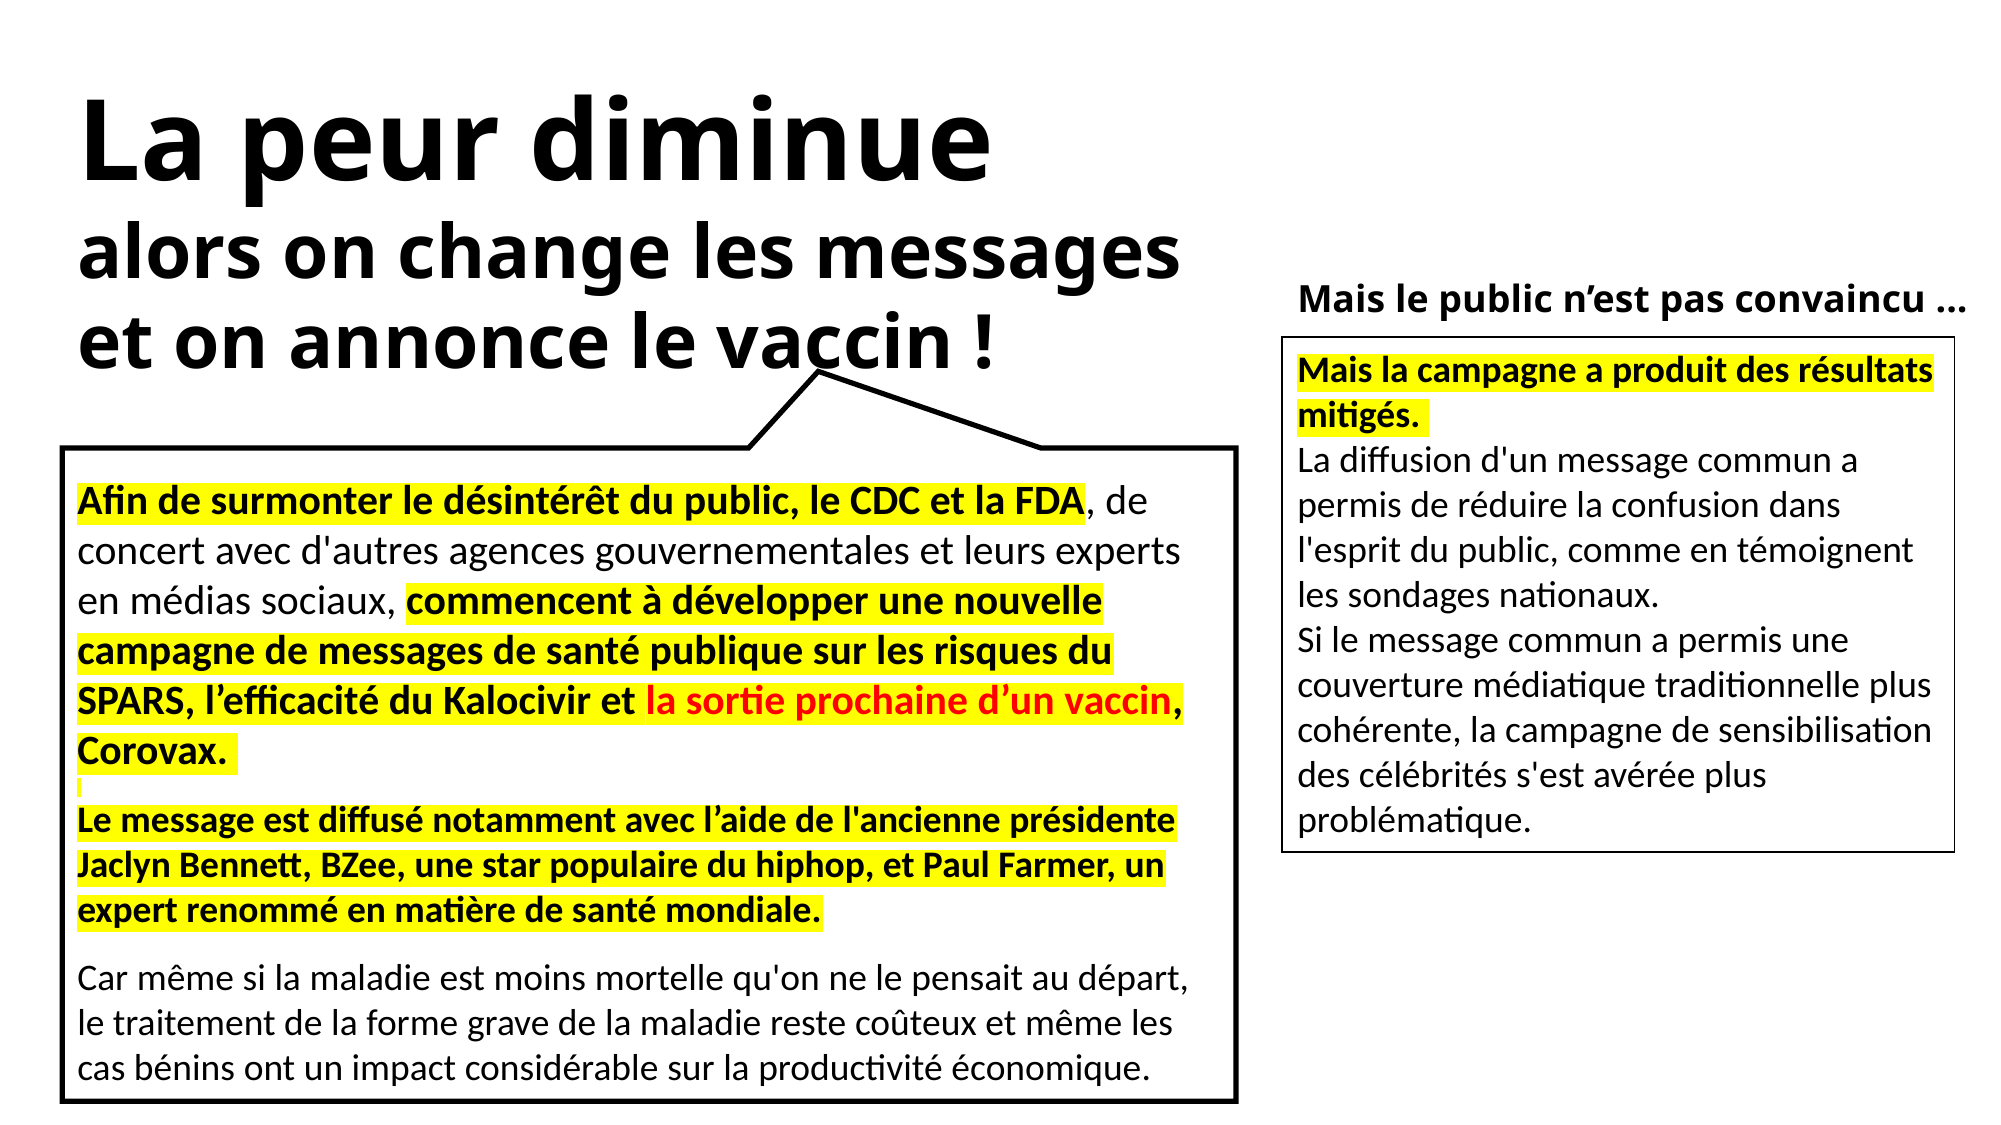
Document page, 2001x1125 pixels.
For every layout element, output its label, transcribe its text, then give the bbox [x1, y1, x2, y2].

text_box Afin de surmonter le désintérêt du public, le CDC et la FDA, de concert avec d'autres agences gouvernementales et leurs experts en médias sociaux, commencent à développer une nouvelle campagne de messages de santé publique sur les risques du SPARS, l’efficacité du Kalocivir et la sortie prochaine d’un vaccin, Corovax. Le message est diffusé notamment avec l’aide de l'ancienne présidente Jaclyn Bennett, BZee, une star populaire du hiphop, et Paul Farmer, un expert renommé en matière de santé mondiale. Car même si la maladie est moins mortelle qu'on ne le pensait au départ, le traitement de la forme grave de la maladie reste coûteux et même les cas bénins ont un impact considérable sur la productivité économique. [65, 465, 1233, 1098]
text_box Mais la campagne a produit des résultats mitigés. La diffusion d'un message commun a permis de réduire la confusion dans l'esprit du public, comme en témoignent les sondages nationaux. Si le message commun a permis une couverture médiatique traditionnelle plus cohérente, la campagne de sensibilisation des célébrités s'est avérée plus problématique. [1282, 337, 1955, 853]
text_box La peur diminue alors on change les messages et on annonce le vaccin ! [62, 60, 1356, 485]
text_box Mais le public n’est pas convaincu ... [1282, 267, 2000, 329]
text_box La peur diminue alors on change les messages et on annonce le vaccin ! [65, 375, 1233, 465]
